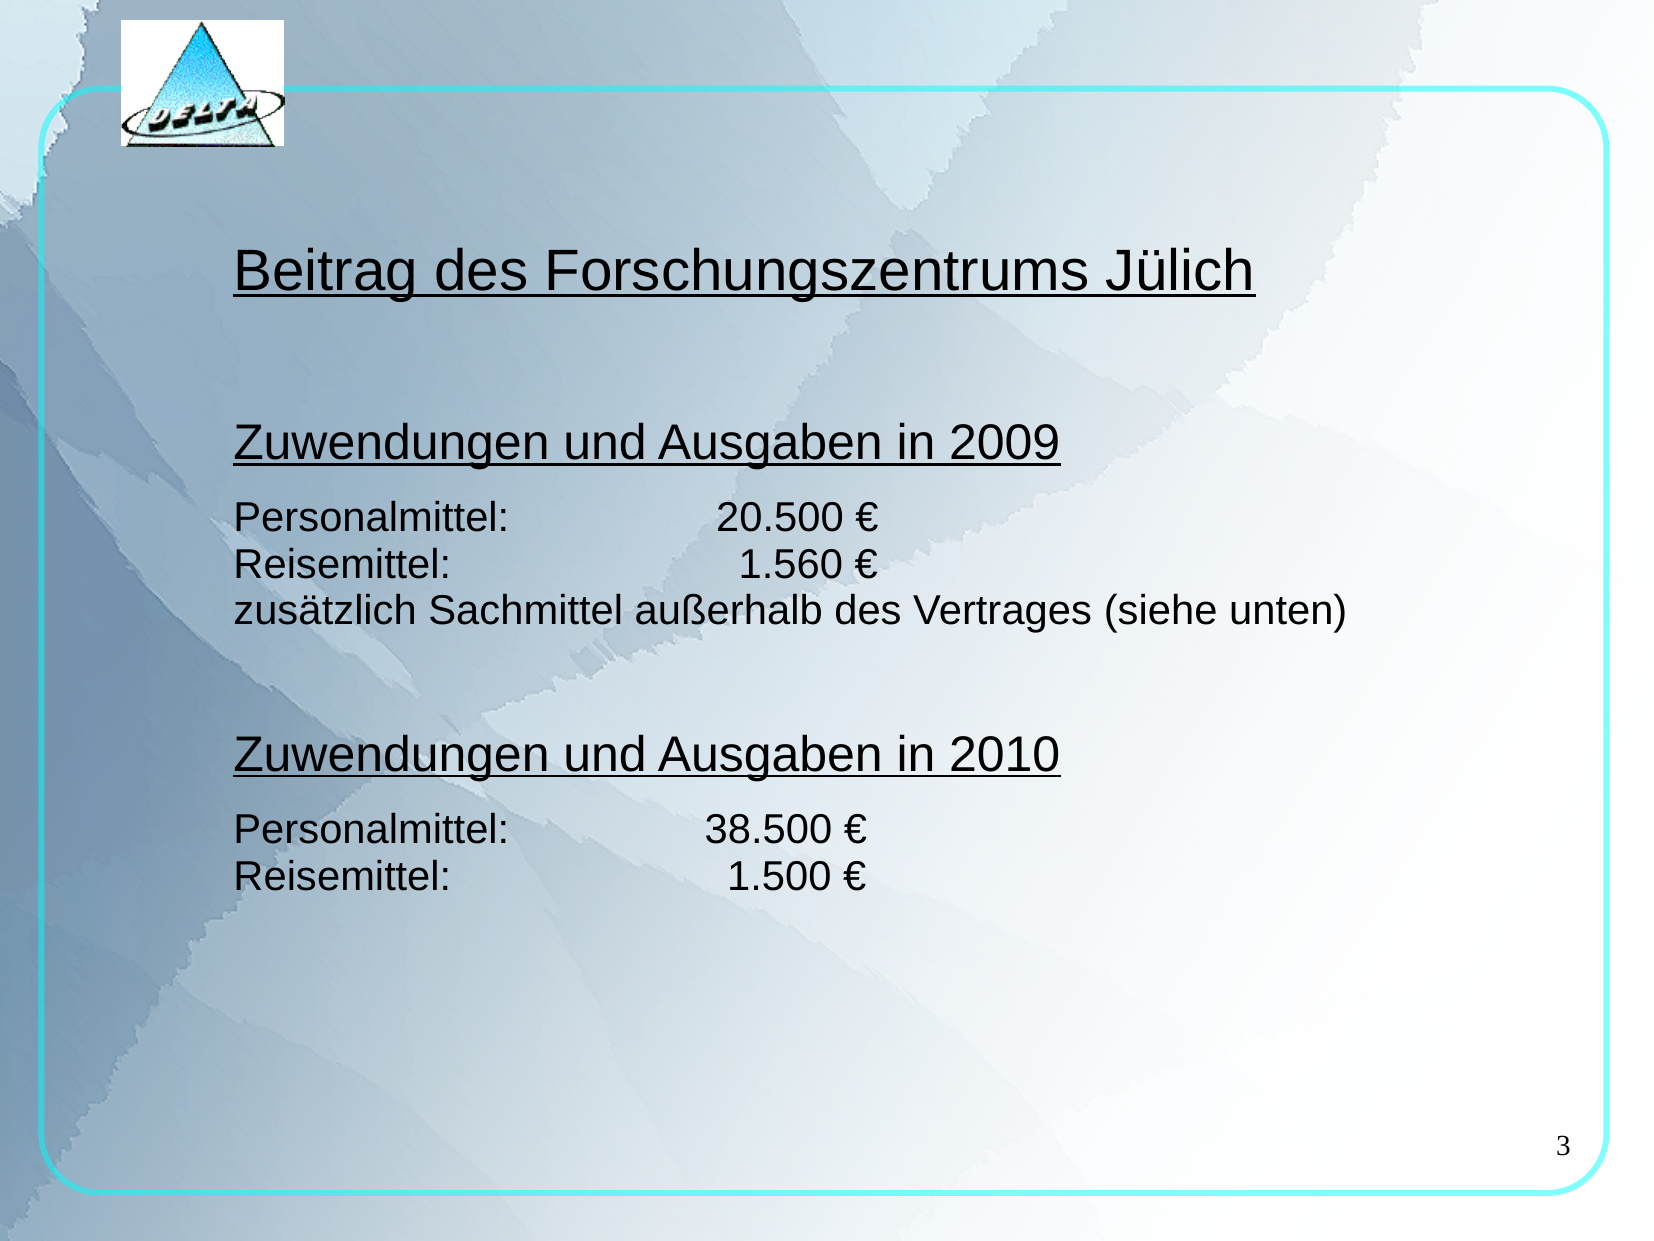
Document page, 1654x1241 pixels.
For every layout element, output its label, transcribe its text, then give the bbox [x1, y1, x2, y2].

text_box Beitrag des Forschungszentrums Jülich Zuwendungen und Ausgaben in 2009 Personalmittel: 20.500 € Reisemittel: 1.560 € zusätzlich Sachmittel außerhalb des Vertrages (siehe unten) Zuwendungen und Ausgaben in 2010 Personalmittel: 38.500 € Reisemittel: 1.500 € [218, 230, 1389, 907]
picture [0, 0, 1654, 1241]
